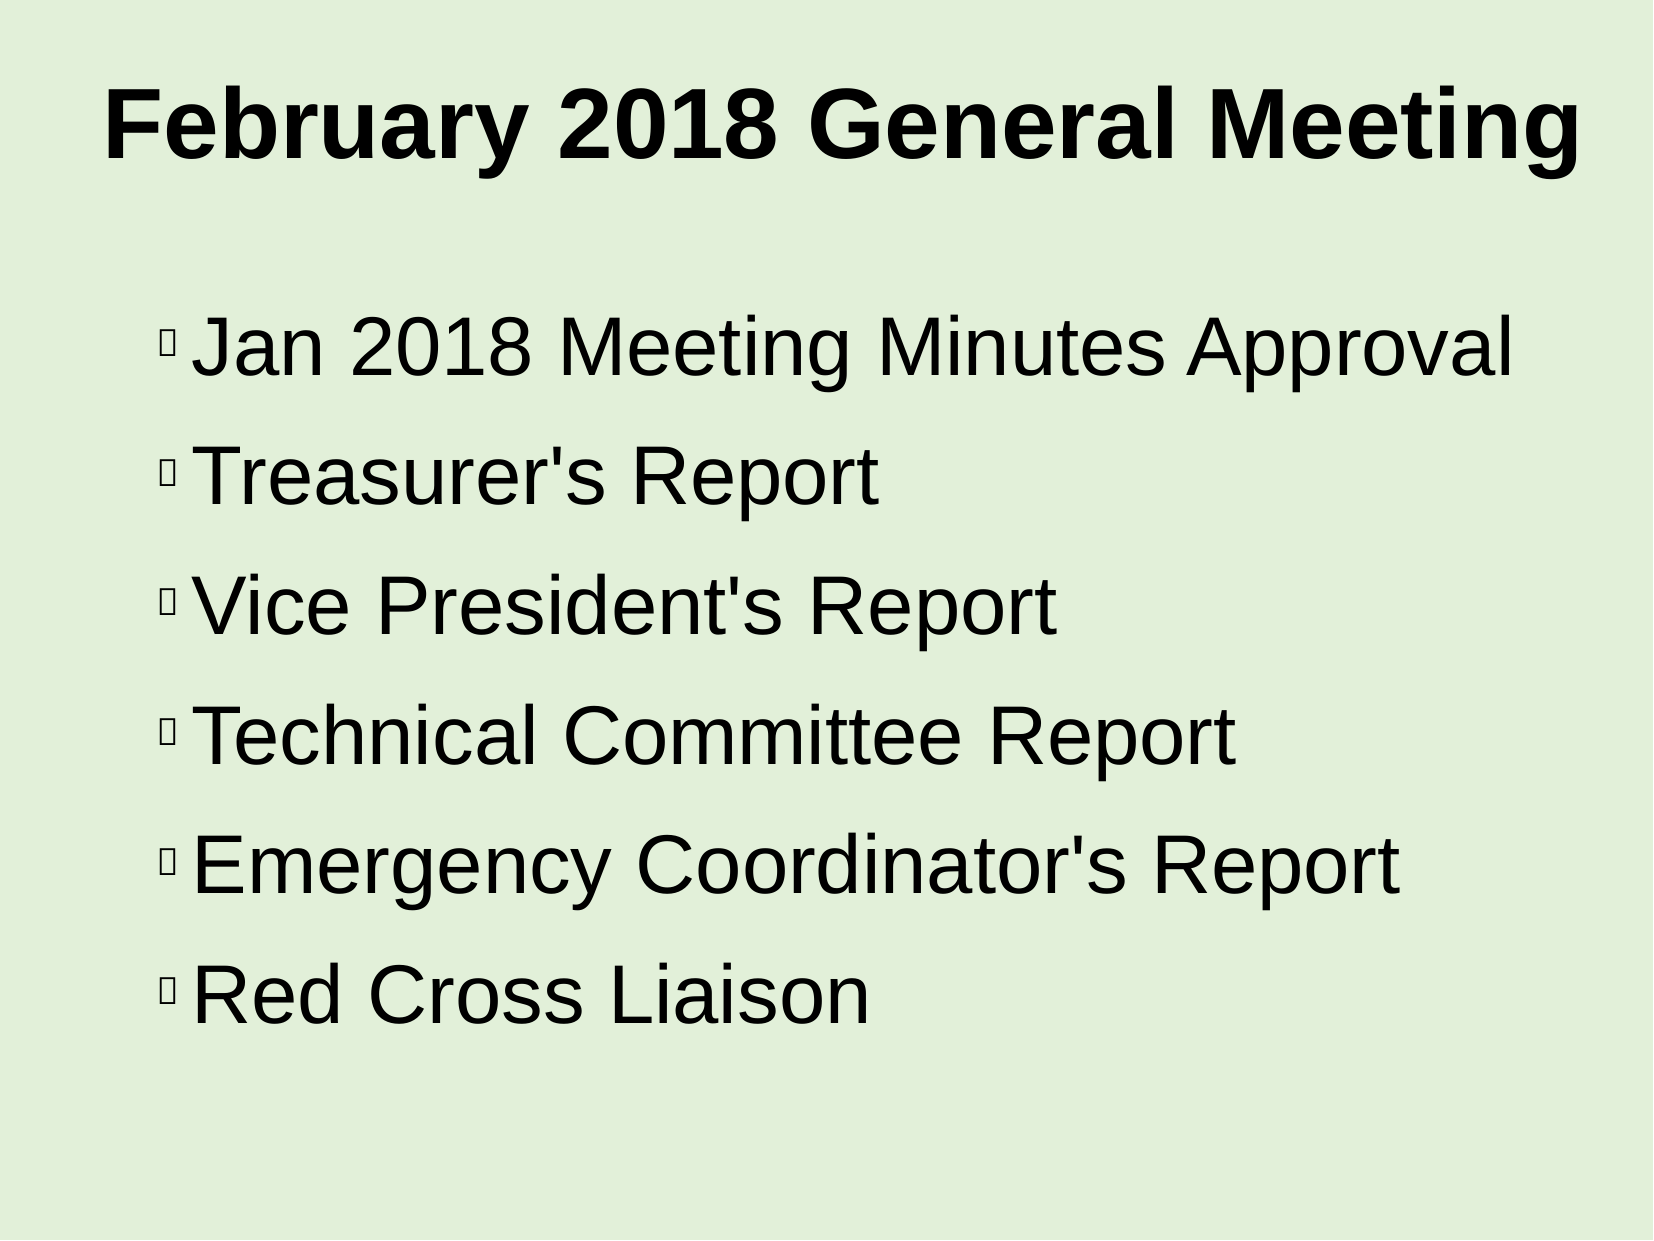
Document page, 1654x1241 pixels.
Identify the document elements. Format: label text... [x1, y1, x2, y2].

text_box Jan 2018 Meeting Minutes Approval Treasurer's Report Vice President's Report Technical Committee Report Emergency Coordinator's Report Red Cross Liaison [93, 232, 1615, 1100]
text_box February 2018 General Meeting [0, 49, 1654, 188]
